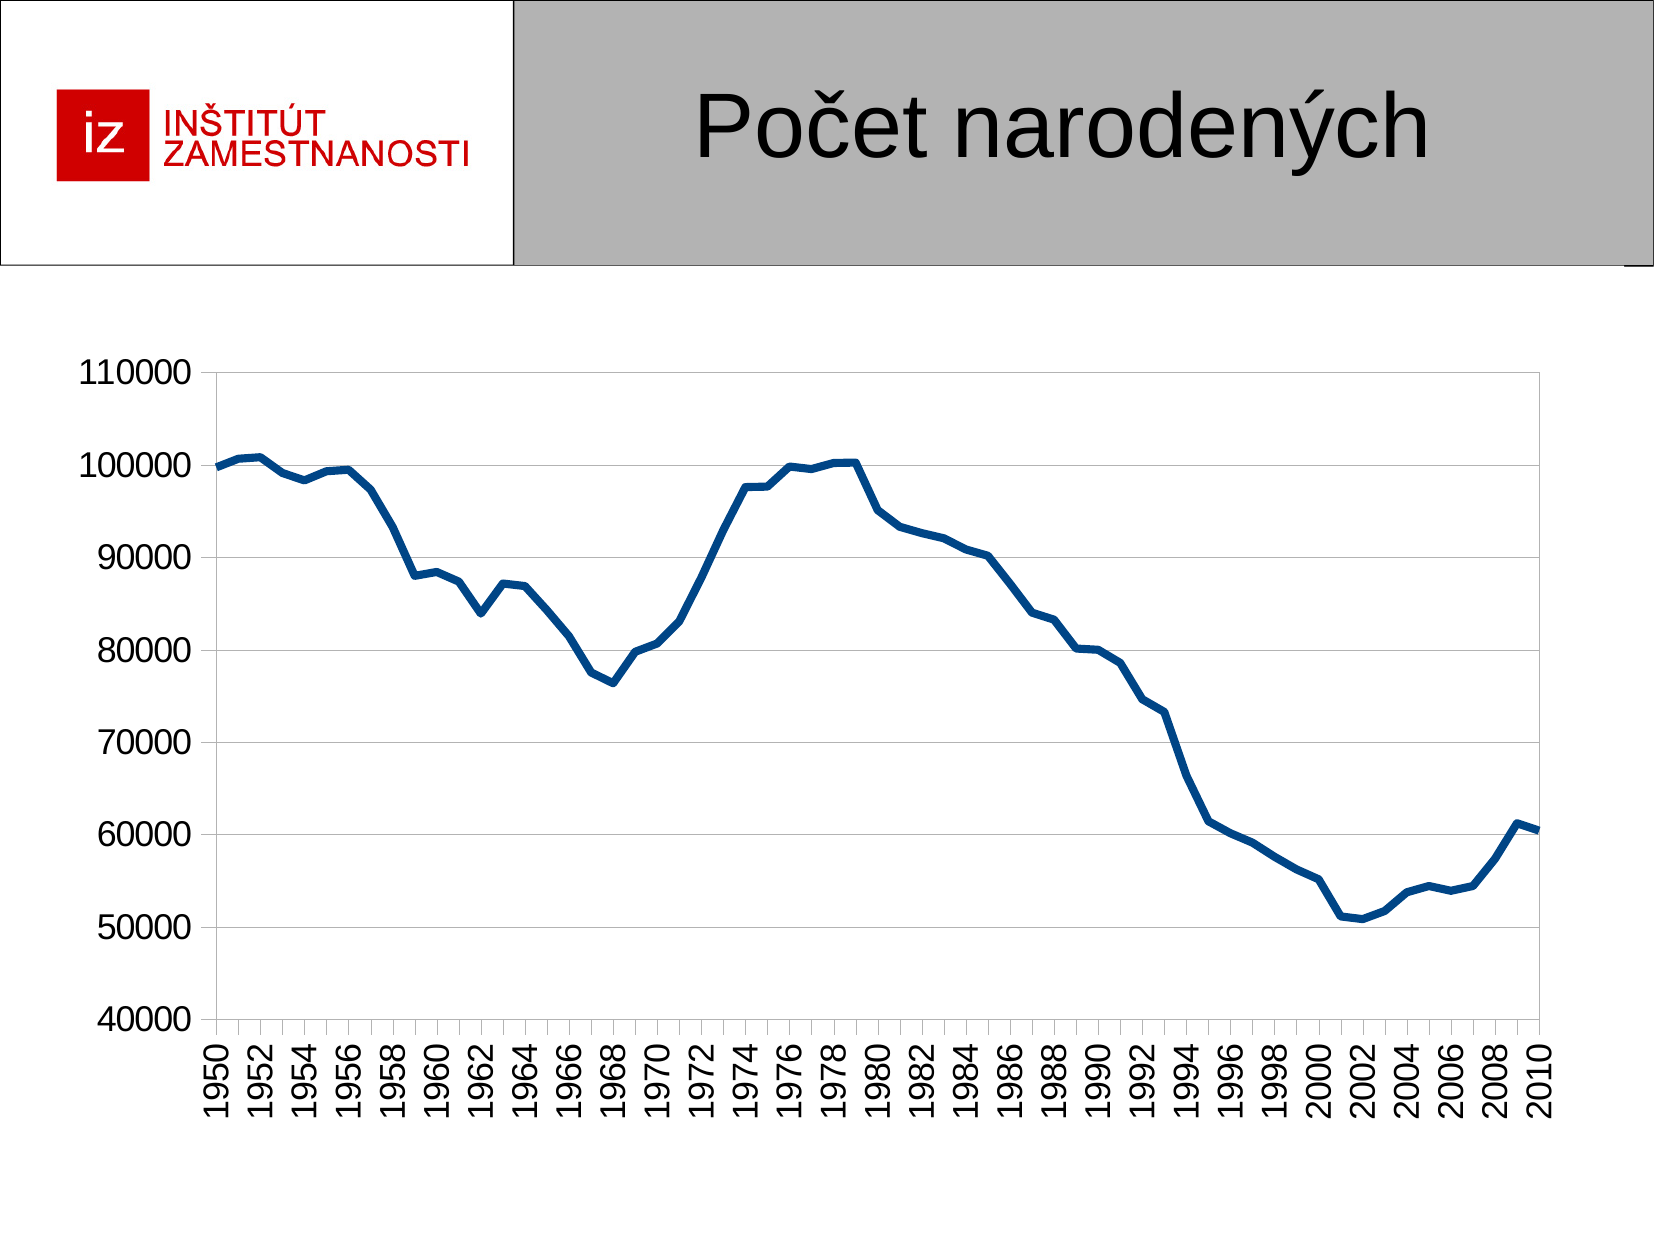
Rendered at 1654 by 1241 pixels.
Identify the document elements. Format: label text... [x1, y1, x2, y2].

title Počet narodených [561, 29, 1565, 237]
picture [5, 8, 512, 257]
picture [0, 265, 1625, 1182]
